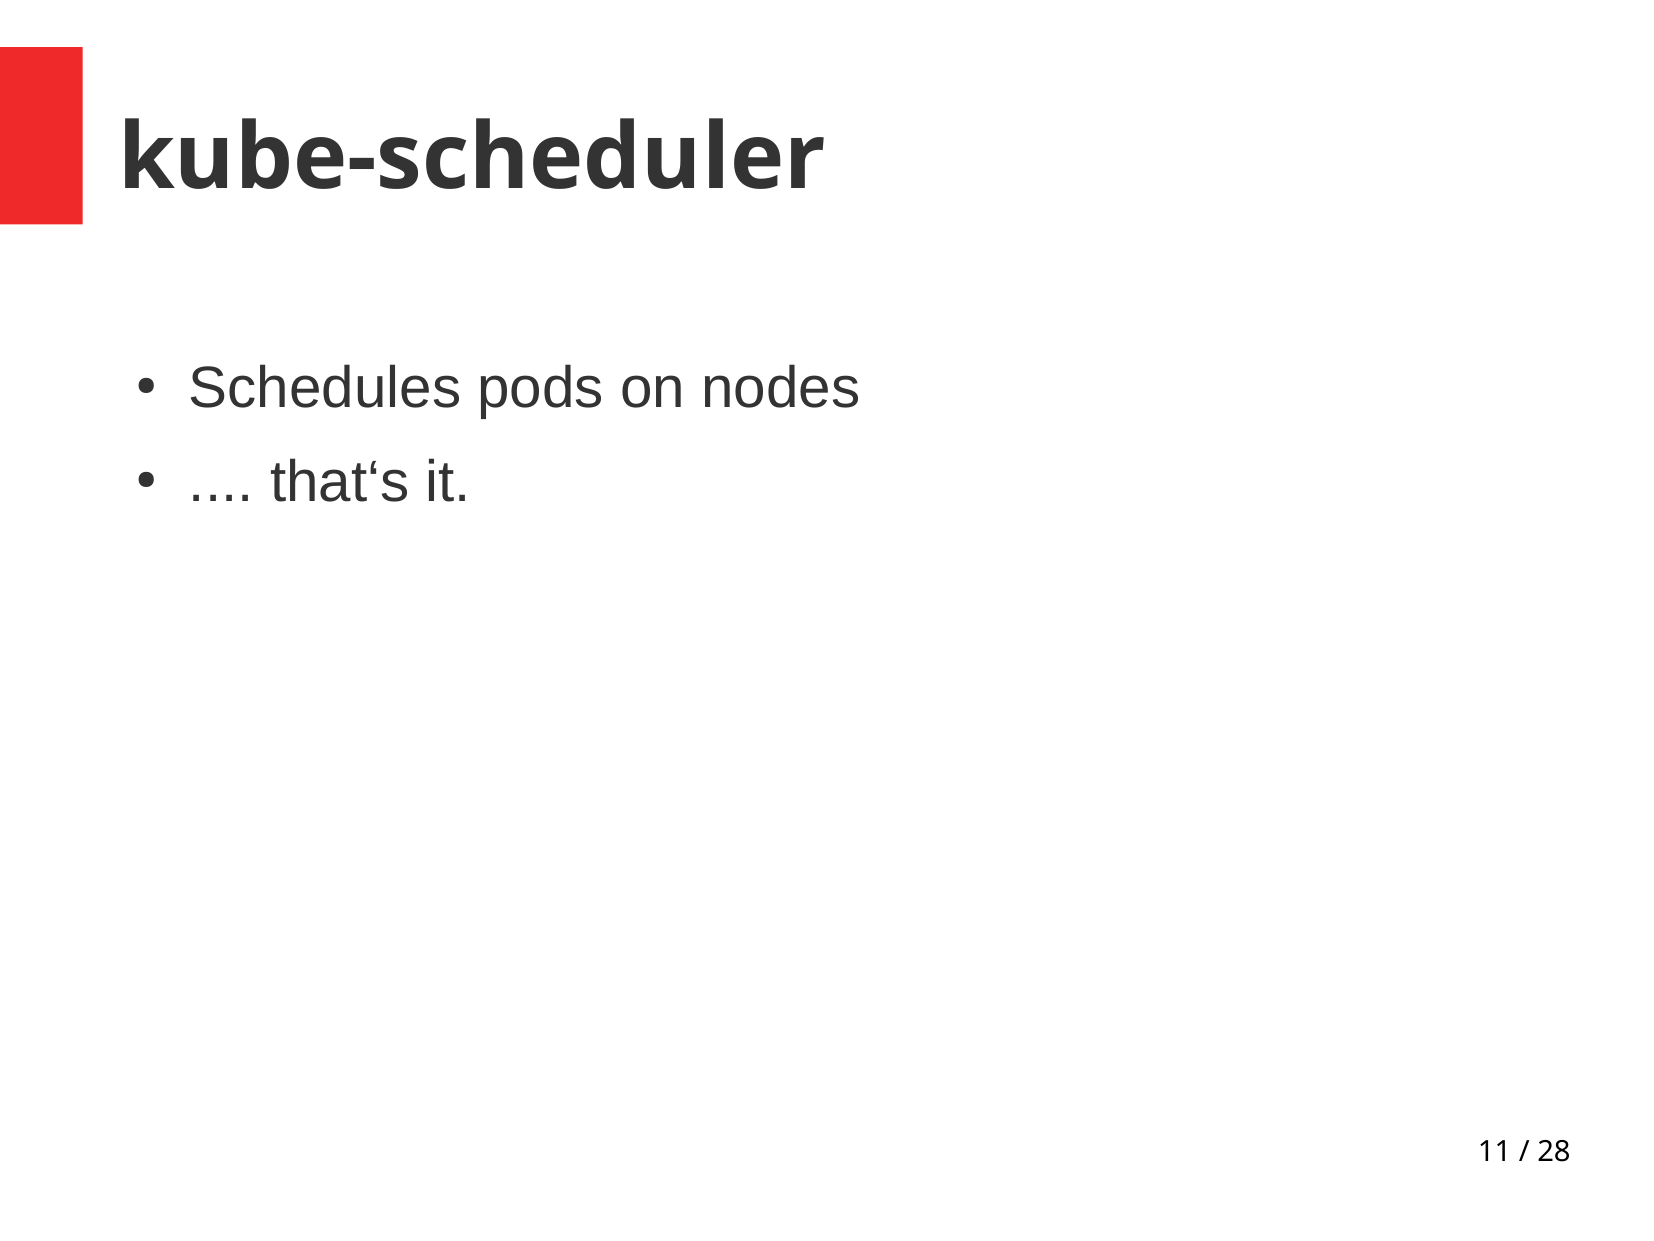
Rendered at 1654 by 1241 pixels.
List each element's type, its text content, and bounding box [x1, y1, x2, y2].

title kube-scheduler [118, 49, 1571, 257]
list Schedules pods on nodes .... that‘s it. [118, 354, 1536, 1074]
